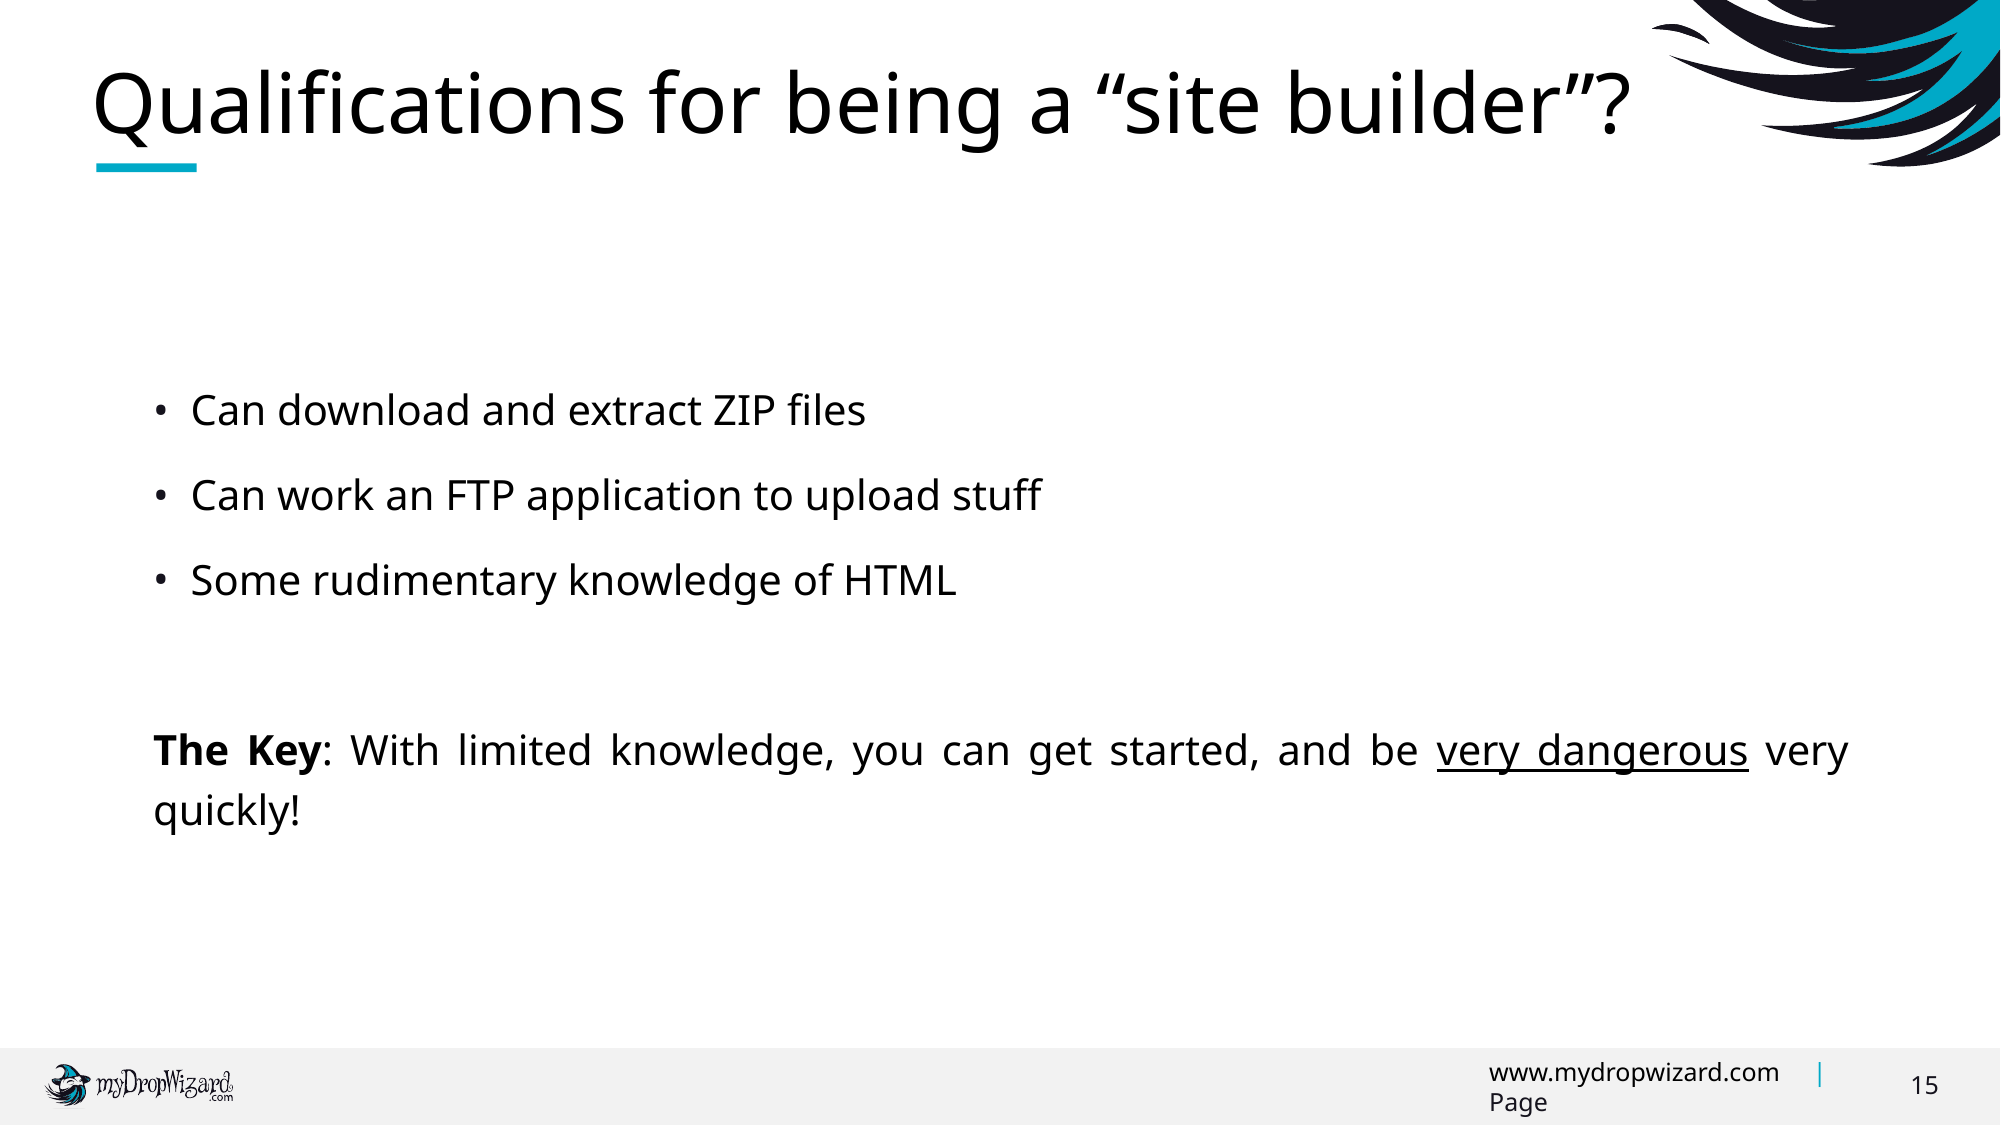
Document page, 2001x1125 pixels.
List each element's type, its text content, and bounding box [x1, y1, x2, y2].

list Can download and extract ZIP files Can work an FTP application to upload stuff Some rudimentary knowledge of HTML The Key: With limited knowledge, you can get started, and be very dangerous very quickly! [138, 194, 1864, 1014]
title Qualifications for being a “site builder”? [76, 47, 1863, 166]
slide_number <number> [1895, 1057, 1969, 1117]
